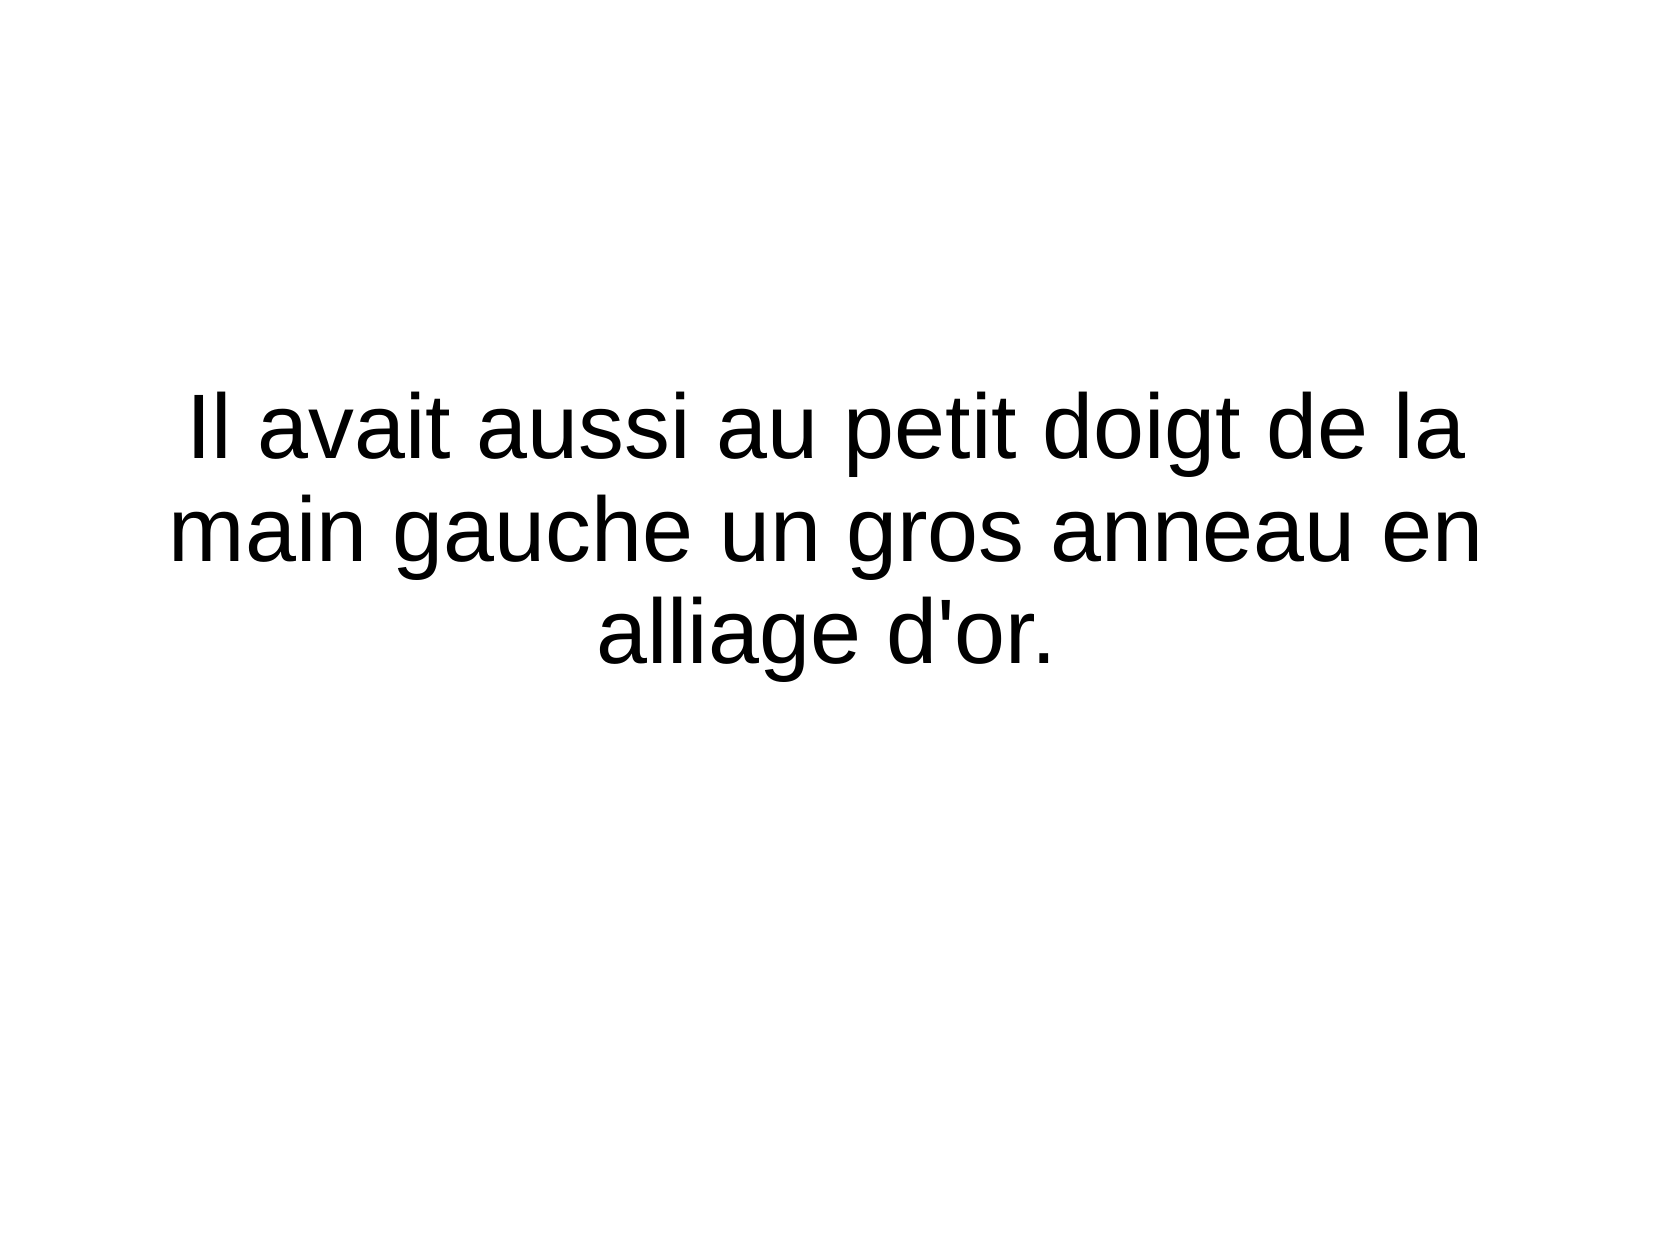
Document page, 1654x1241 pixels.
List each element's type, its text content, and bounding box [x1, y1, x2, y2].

subtitle Il avait aussi au petit doigt de la main gauche un gros anneau en alliage d'or. [82, 49, 1571, 1010]
